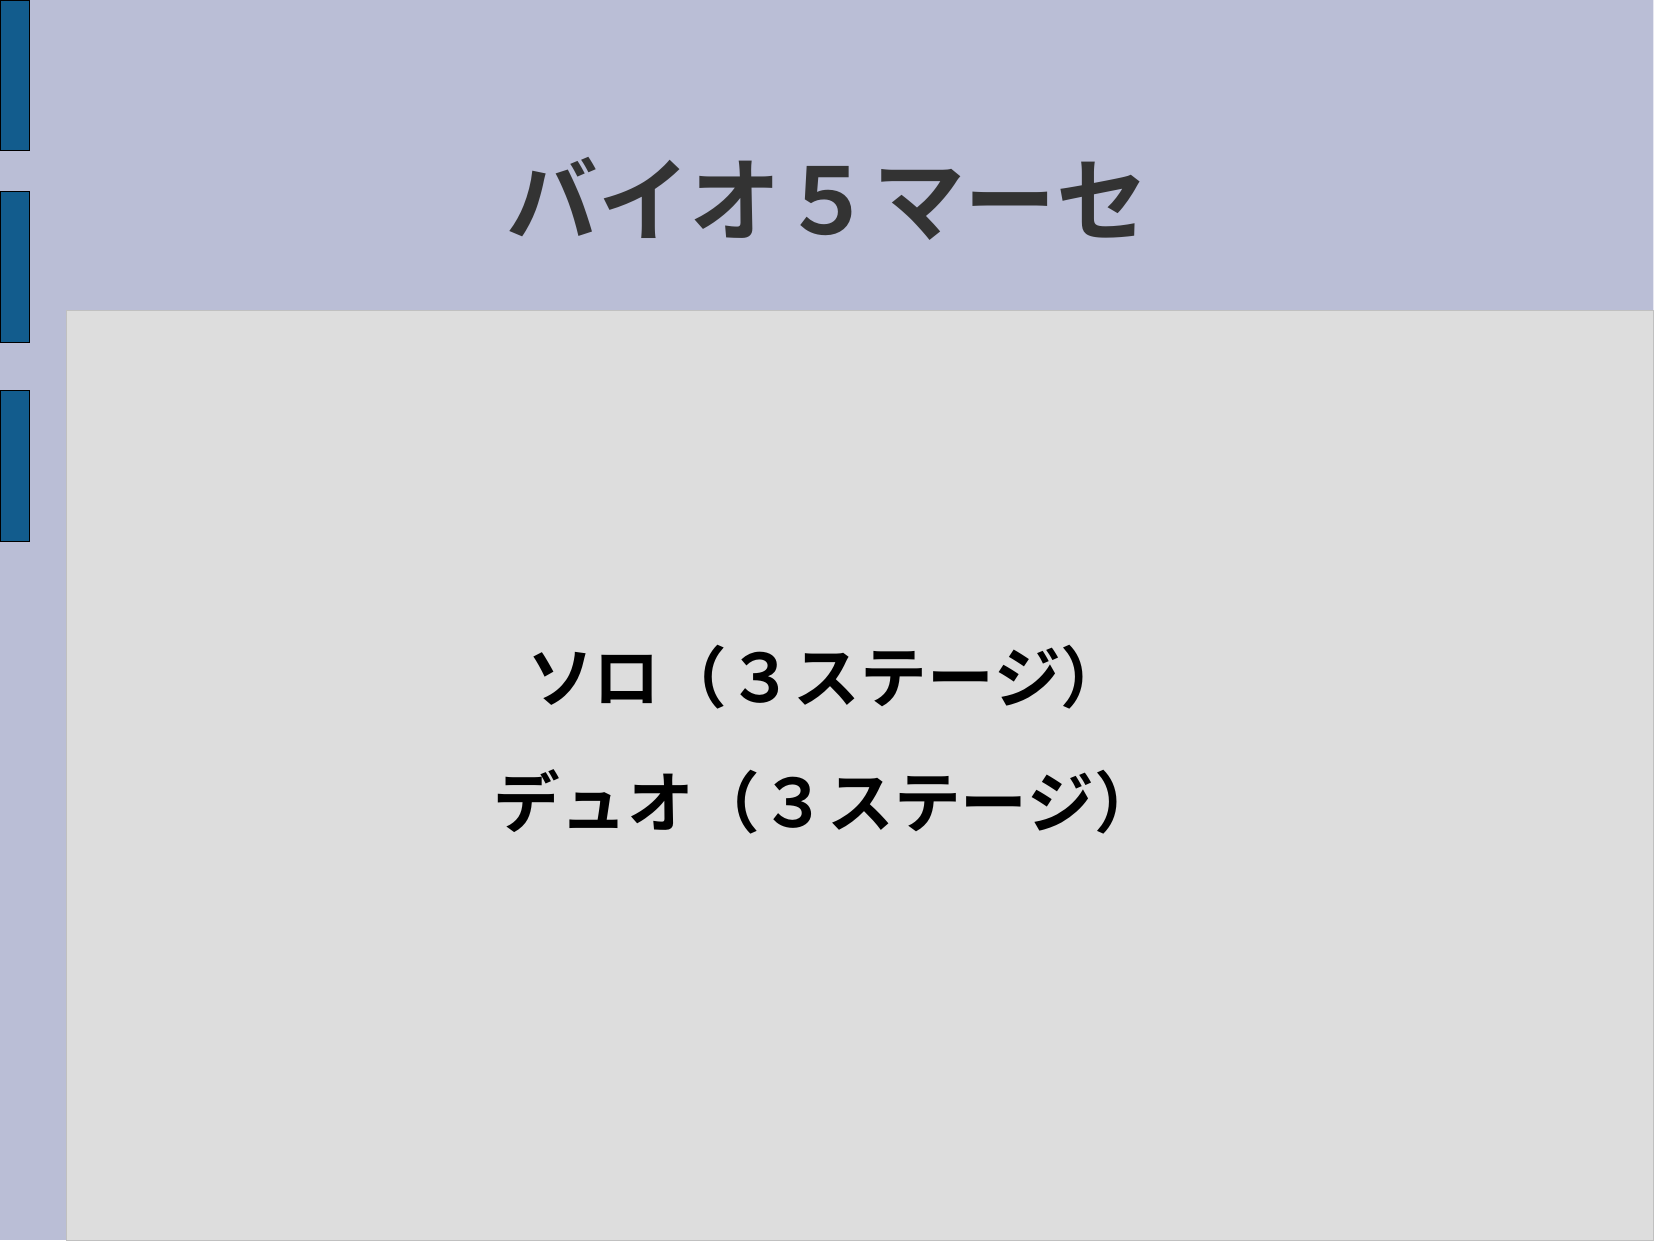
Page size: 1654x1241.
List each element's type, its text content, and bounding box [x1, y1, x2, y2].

subtitle ソロ（３ステージ） デュオ（３ステージ） [121, 344, 1534, 1127]
title バイオ５マーセ [121, 91, 1534, 299]
